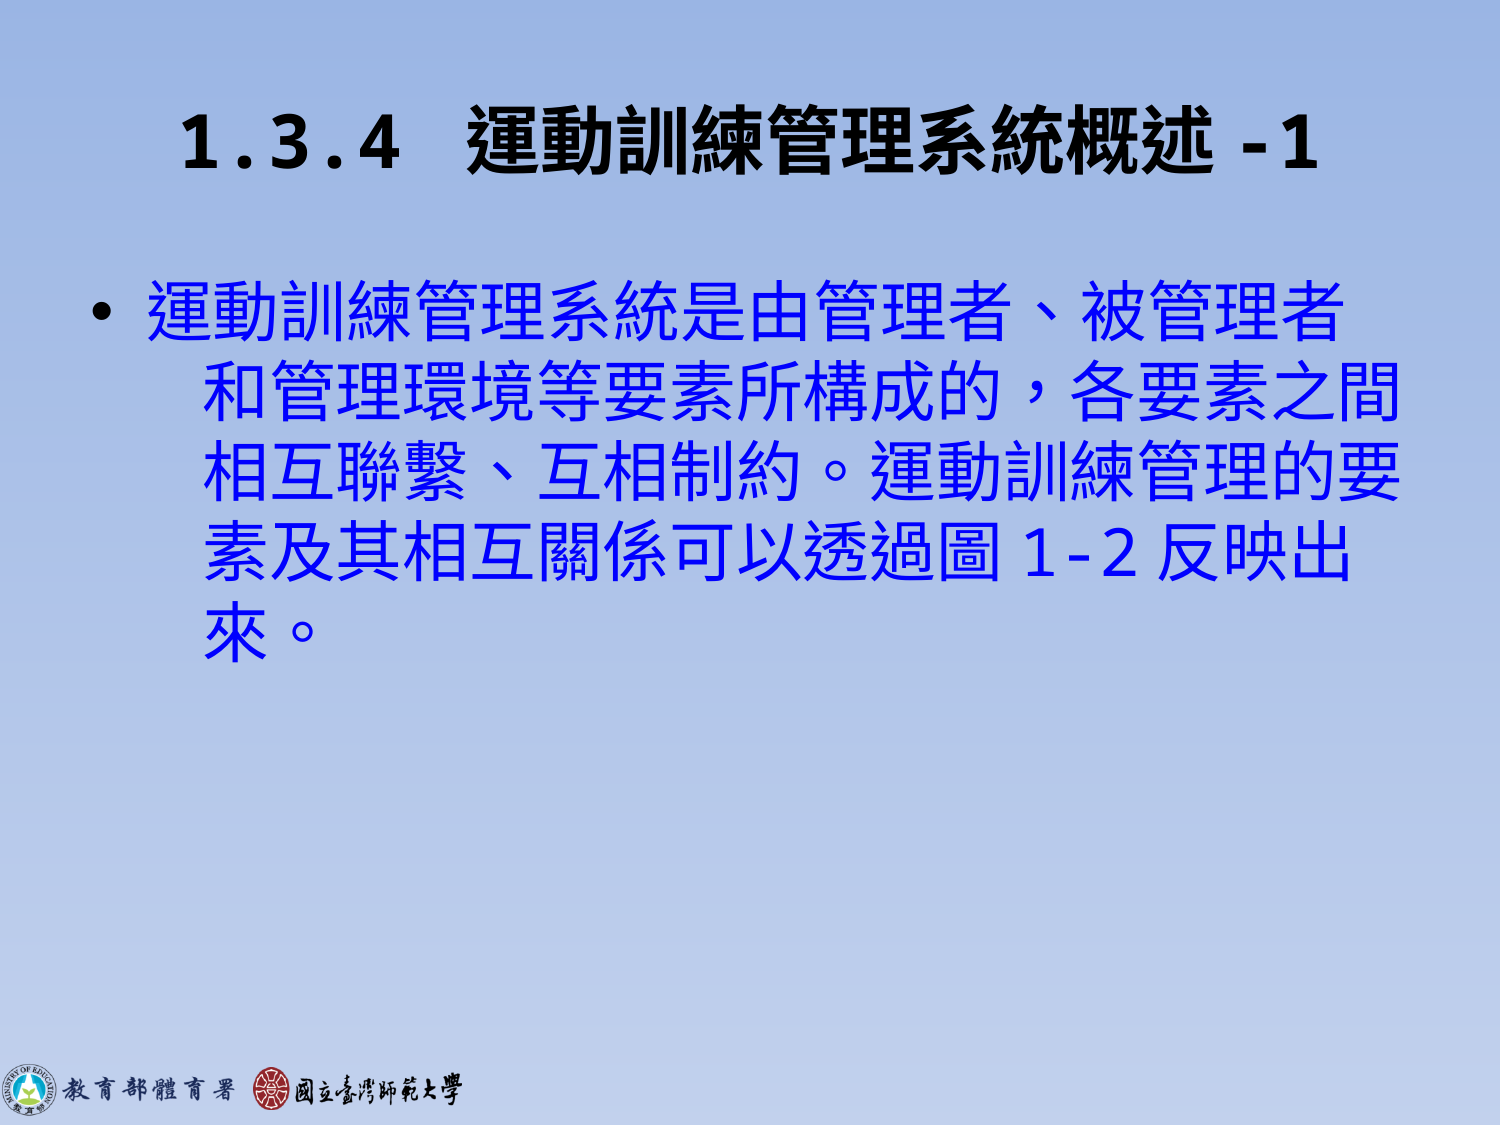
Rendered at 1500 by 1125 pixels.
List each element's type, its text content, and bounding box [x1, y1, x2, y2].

list 運動訓練管理系統是由管理者、被管理者和管理環境等要素所構成的，各要素之間相互聯繫、互相制約。運動訓練管理的要素及其相互關係可以透過圖1-2反映出來。 [75, 262, 1426, 1005]
title 1.3.4 運動訓練管理系統概述-1 [75, 45, 1426, 233]
